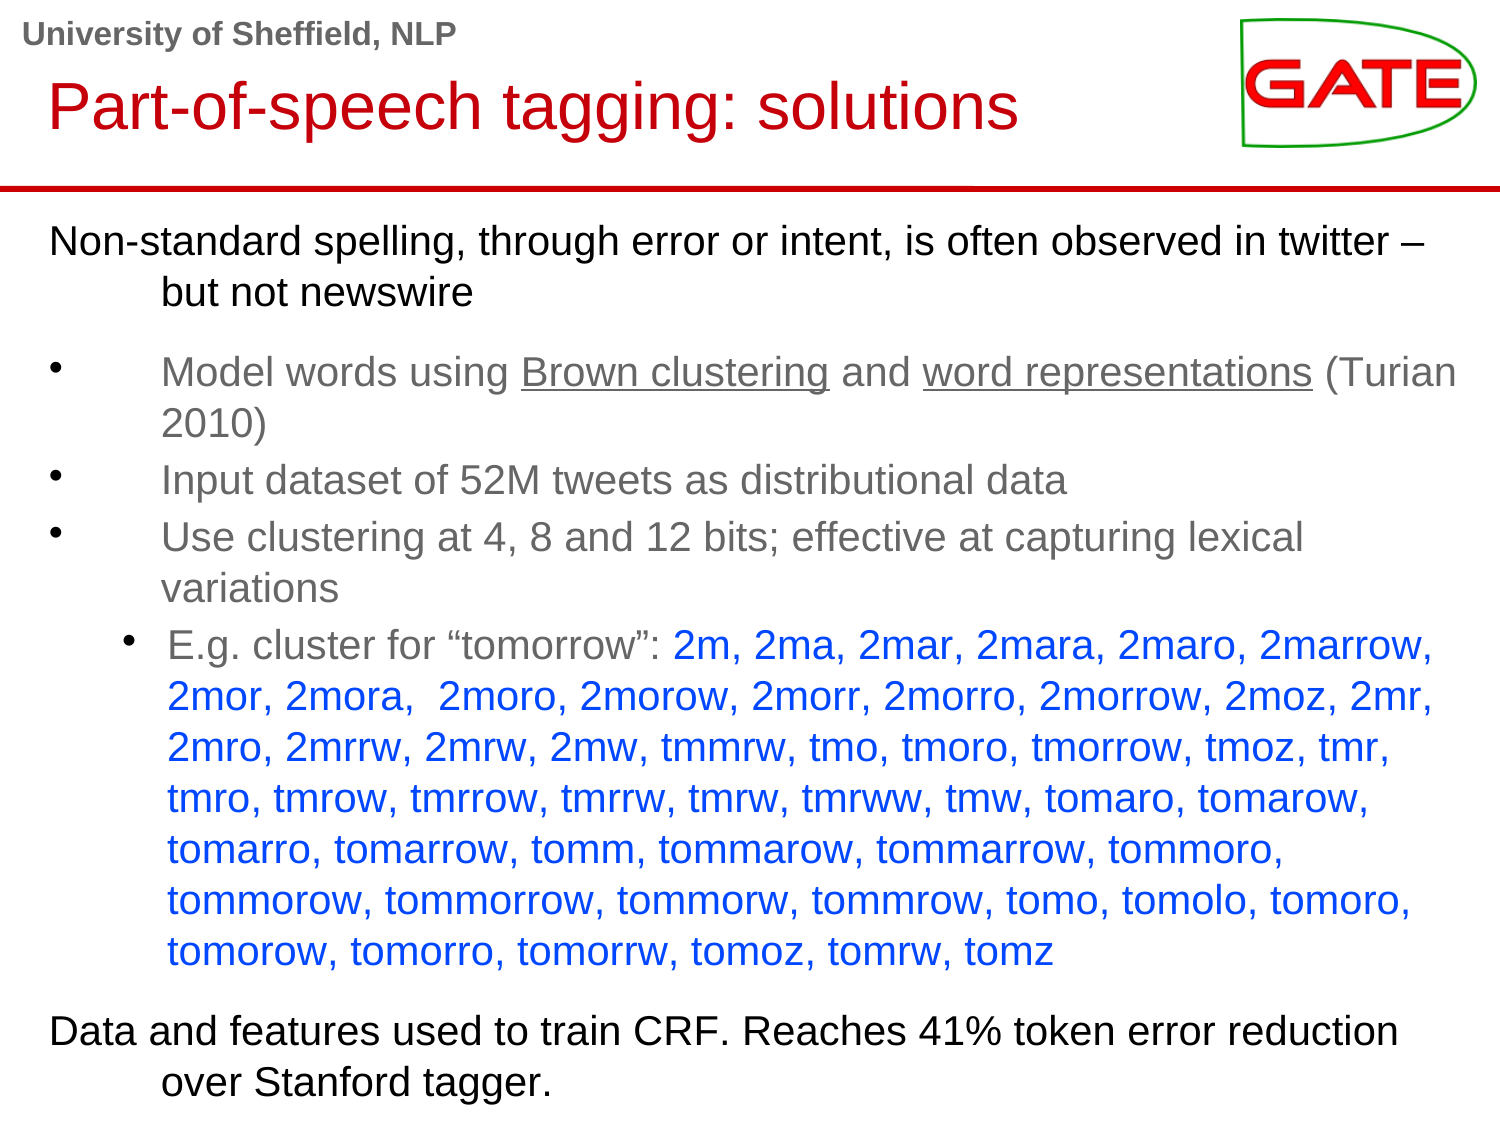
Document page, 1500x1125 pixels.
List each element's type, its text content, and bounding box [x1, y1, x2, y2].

picture [1240, 18, 1477, 148]
text_box Part-of-speech tagging: solutions [47, 47, 1267, 168]
text_box Non-standard spelling, through error or intent, is often observed in twitter – but not newswire Model words using Brown clustering and word representations (Turian 2010) Input dataset of 52M tweets as distributional data Use clustering at 4, 8 and 12 bits; effective at capturing lexical variations E.g. cluster for “tomorrow”: 2m, 2ma, 2mar, 2mara, 2maro, 2marrow, 2mor, 2mora, 2moro, 2morow, 2morr, 2morro, 2morrow, 2moz, 2mr, 2mro, 2mrrw, 2mrw, 2mw, tmmrw, tmo, tmoro, tmorrow, tmoz, tmr, tmro, tmrow, tmrrow, tmrrw, tmrw, tmrww, tmw, tomaro, tomarow, tomarro, tomarrow, tomm, tommarow, tommarrow, tommoro, tommorow, tommorrow, tommorw, tommrow, tomo, tomolo, tomoro, tomorow, tomorro, tomorrw, tomoz, tomrw, tomz Data and features used to train CRF. Reaches 41% token error reduction over Stanford tagger. [47, 212, 1477, 1064]
